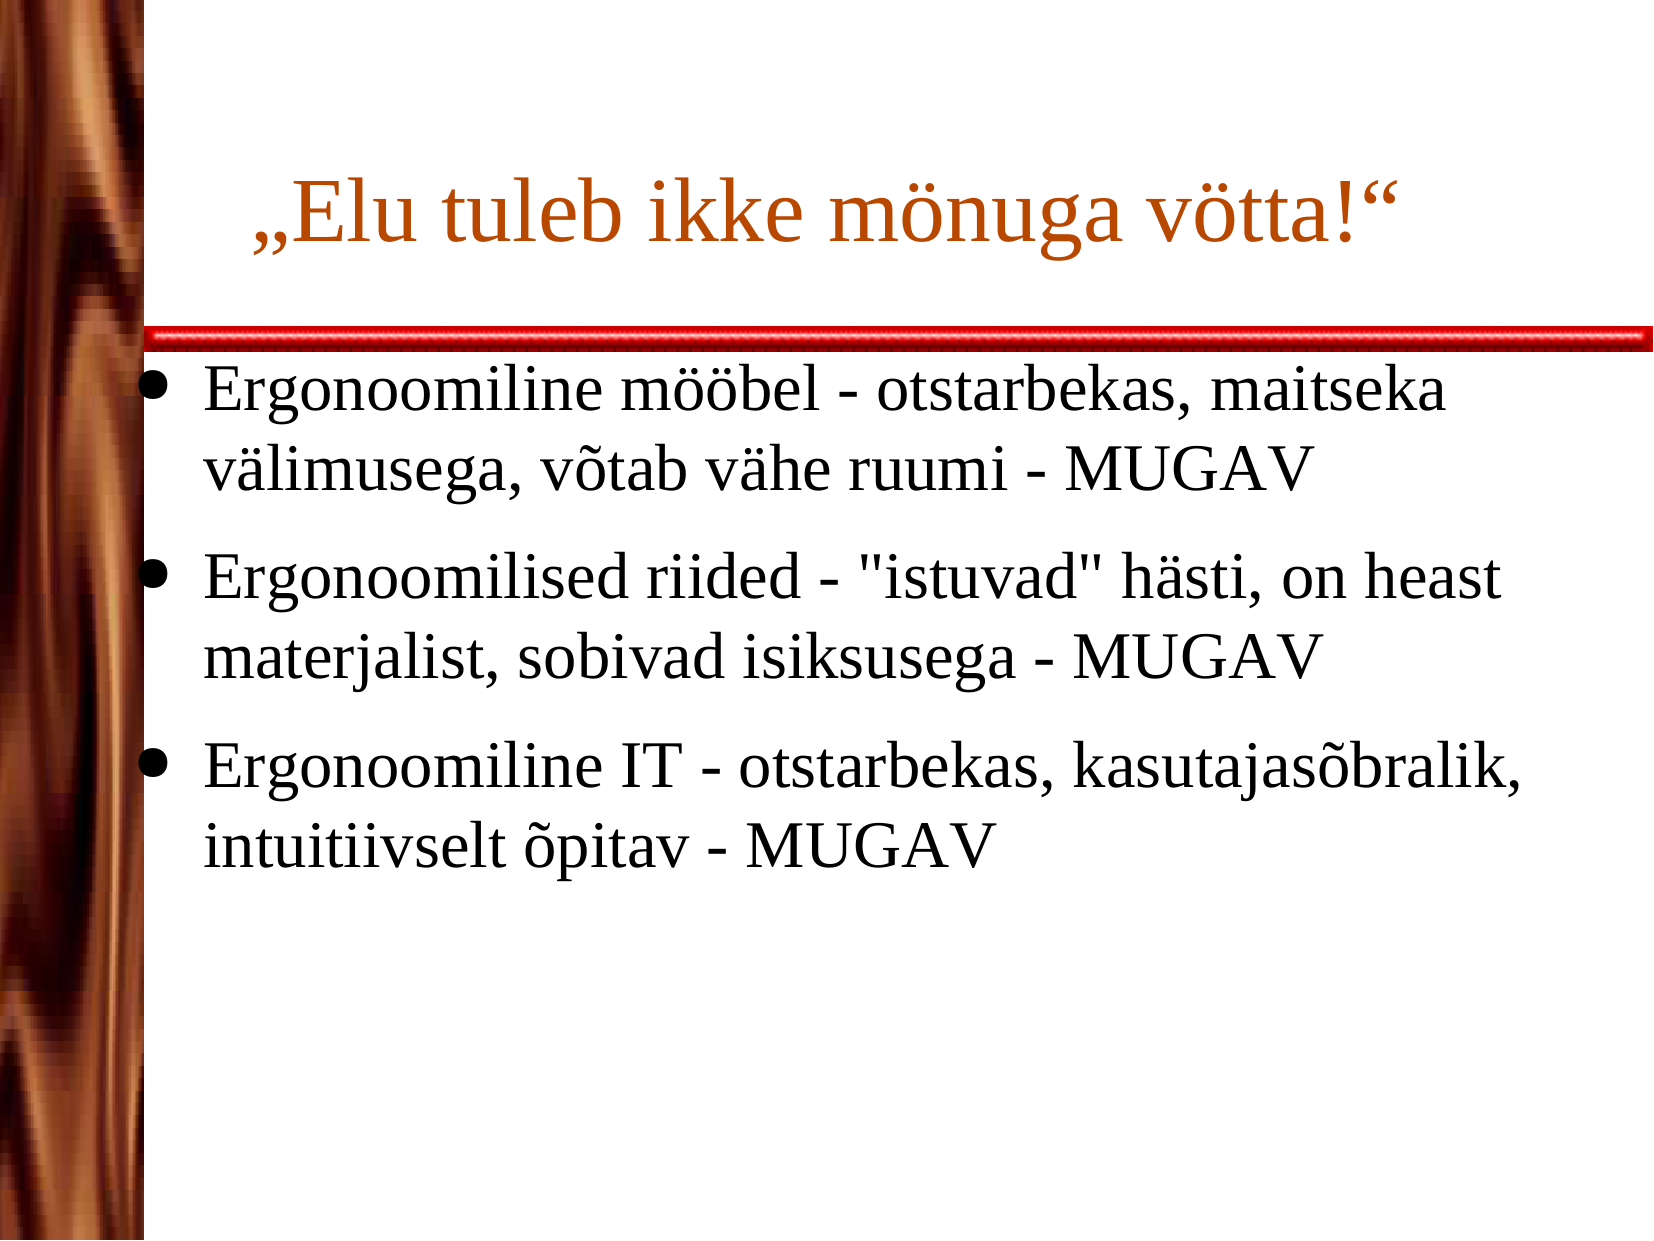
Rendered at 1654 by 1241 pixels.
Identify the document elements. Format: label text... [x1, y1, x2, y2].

list Ergonoomiline mööbel - otstarbekas, maitseka välimusega, võtab vähe ruumi - MUGAV Ergonoomilised riided - "istuvad" hästi, on heast materjalist, sobivad isiksusega - MUGAV Ergonoomiline IT - otstarbekas, kasutajasõbralik, intuitiivselt õpitav - MUGAV [121, 344, 1533, 1126]
title „Elu tuleb ikke mönuga vötta!“ [121, 102, 1533, 310]
picture [0, 0, 1653, 1240]
